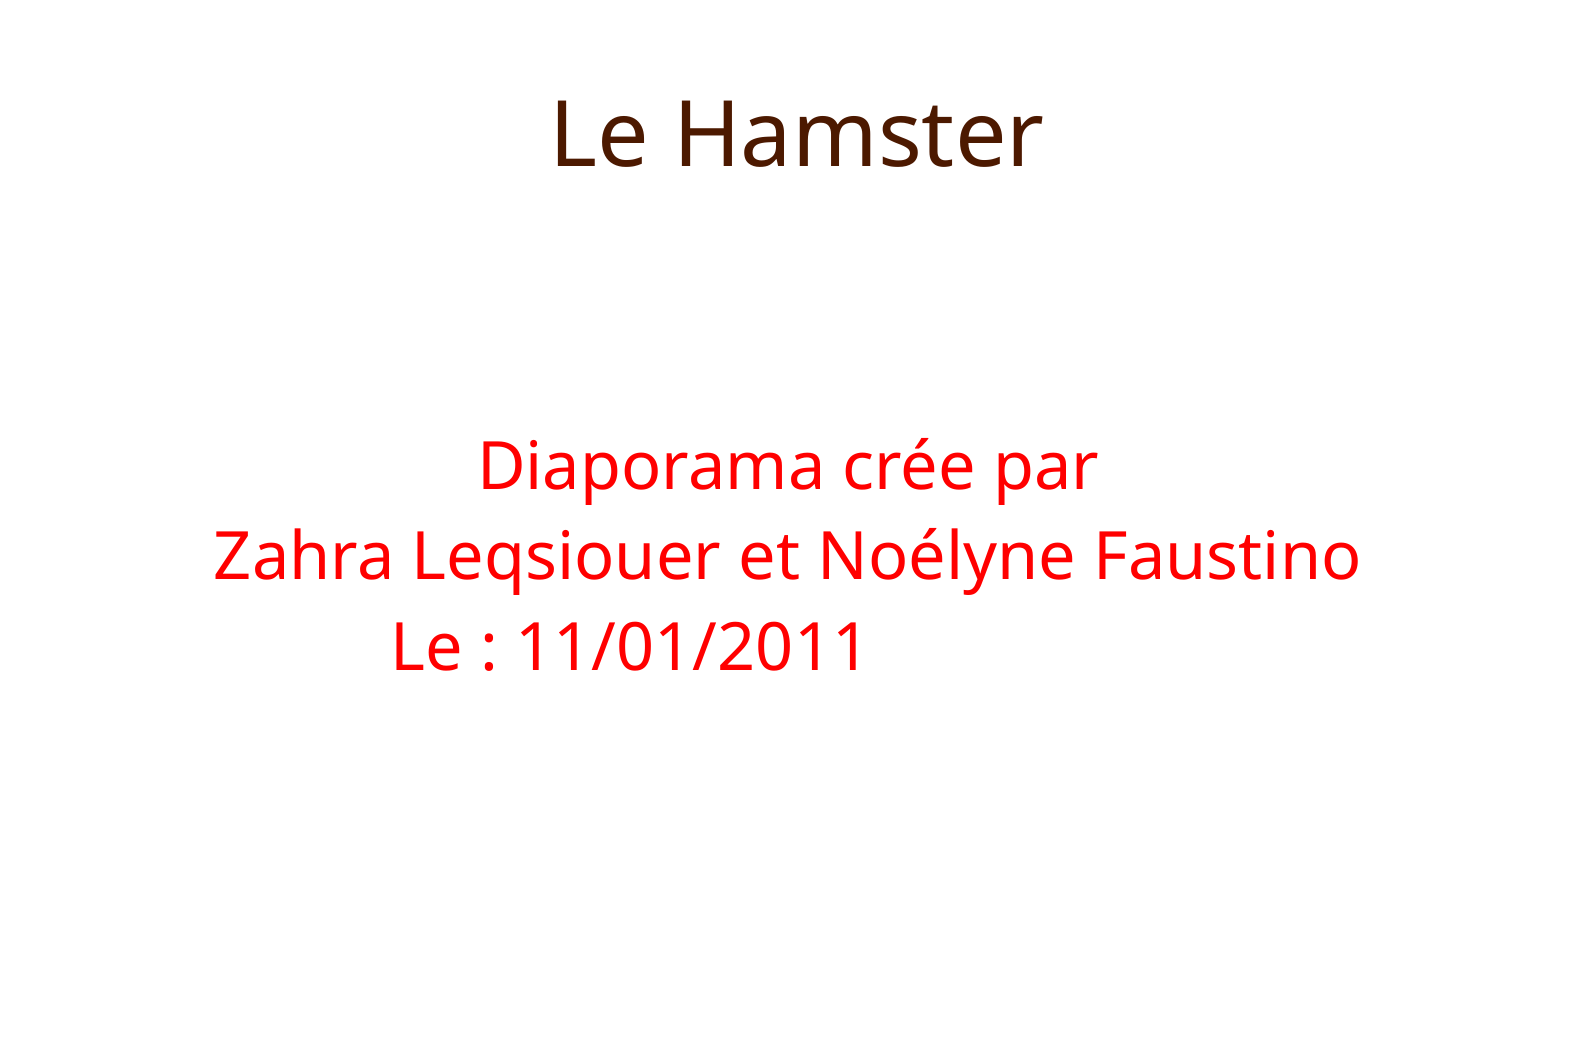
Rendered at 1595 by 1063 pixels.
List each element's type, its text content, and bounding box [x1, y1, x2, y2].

title Le Hamster [79, 42, 1515, 220]
subtitle Diaporama crée par Zahra Leqsiouer et Noélyne Faustino Le : 11/01/2011 [79, 248, 1515, 951]
